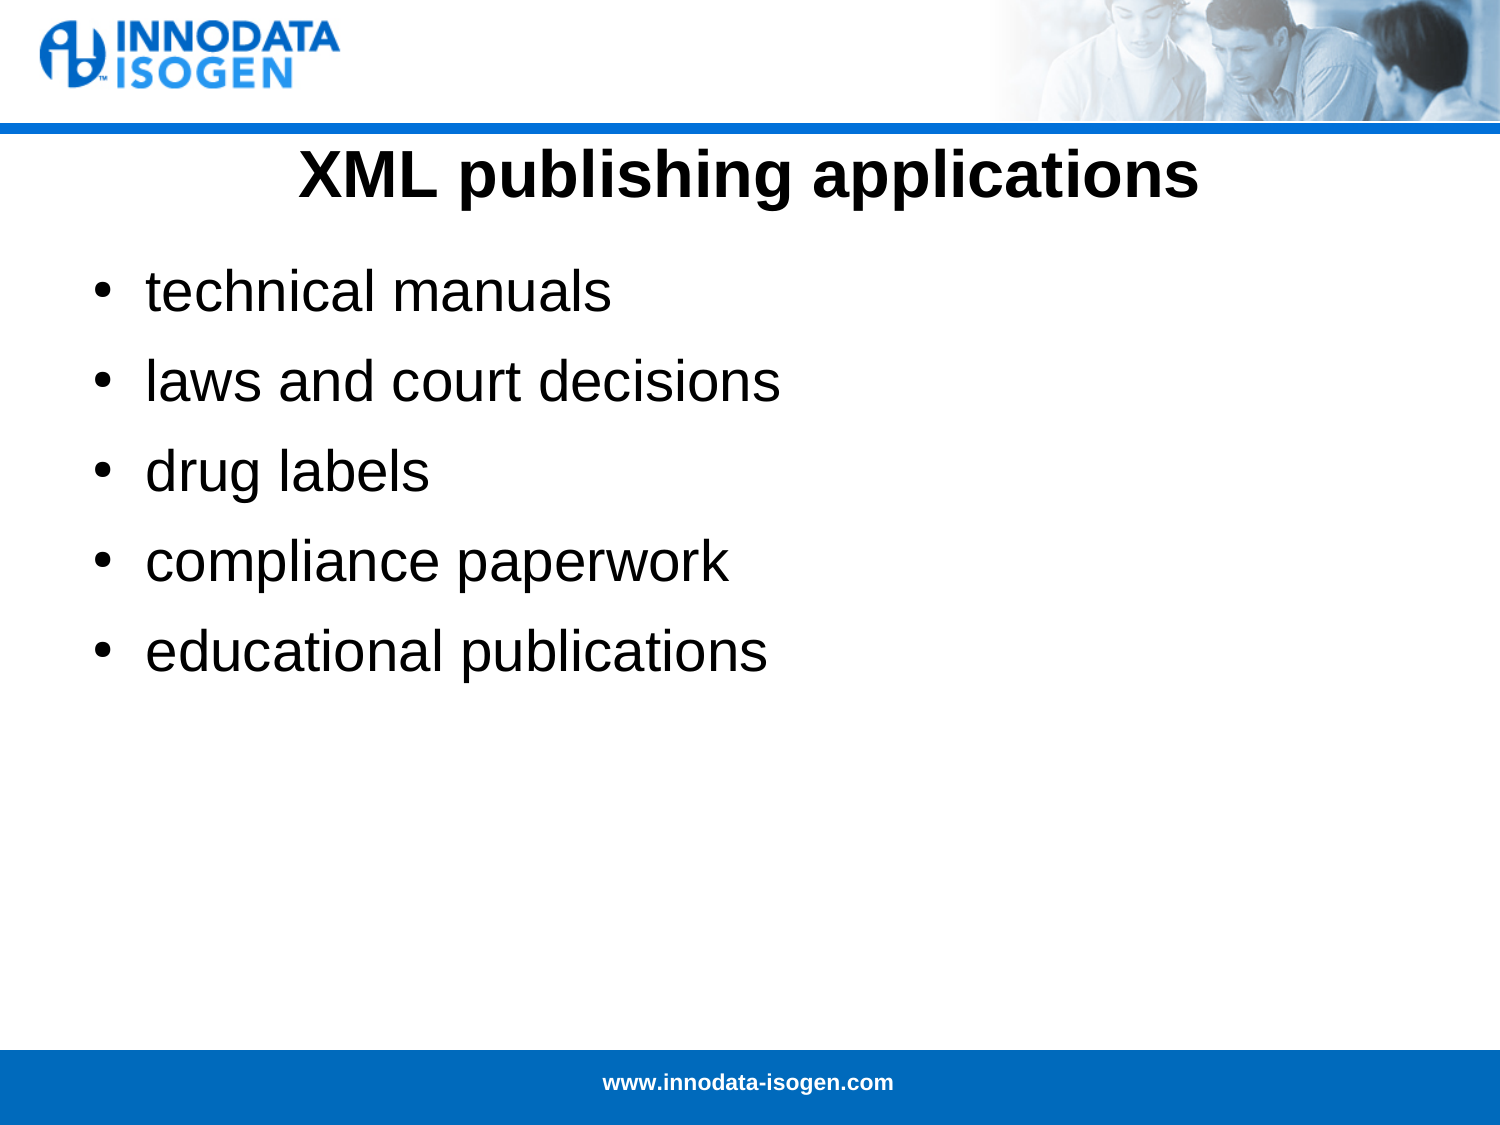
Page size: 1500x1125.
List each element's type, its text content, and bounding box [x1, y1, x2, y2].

list technical manuals laws and court decisions drug labels compliance paperwork educational publications [74, 263, 1425, 1006]
title XML publishing applications [75, 82, 1426, 272]
picture [0, 123, 75, 134]
picture [0, 0, 1500, 121]
picture [1426, 123, 1500, 134]
